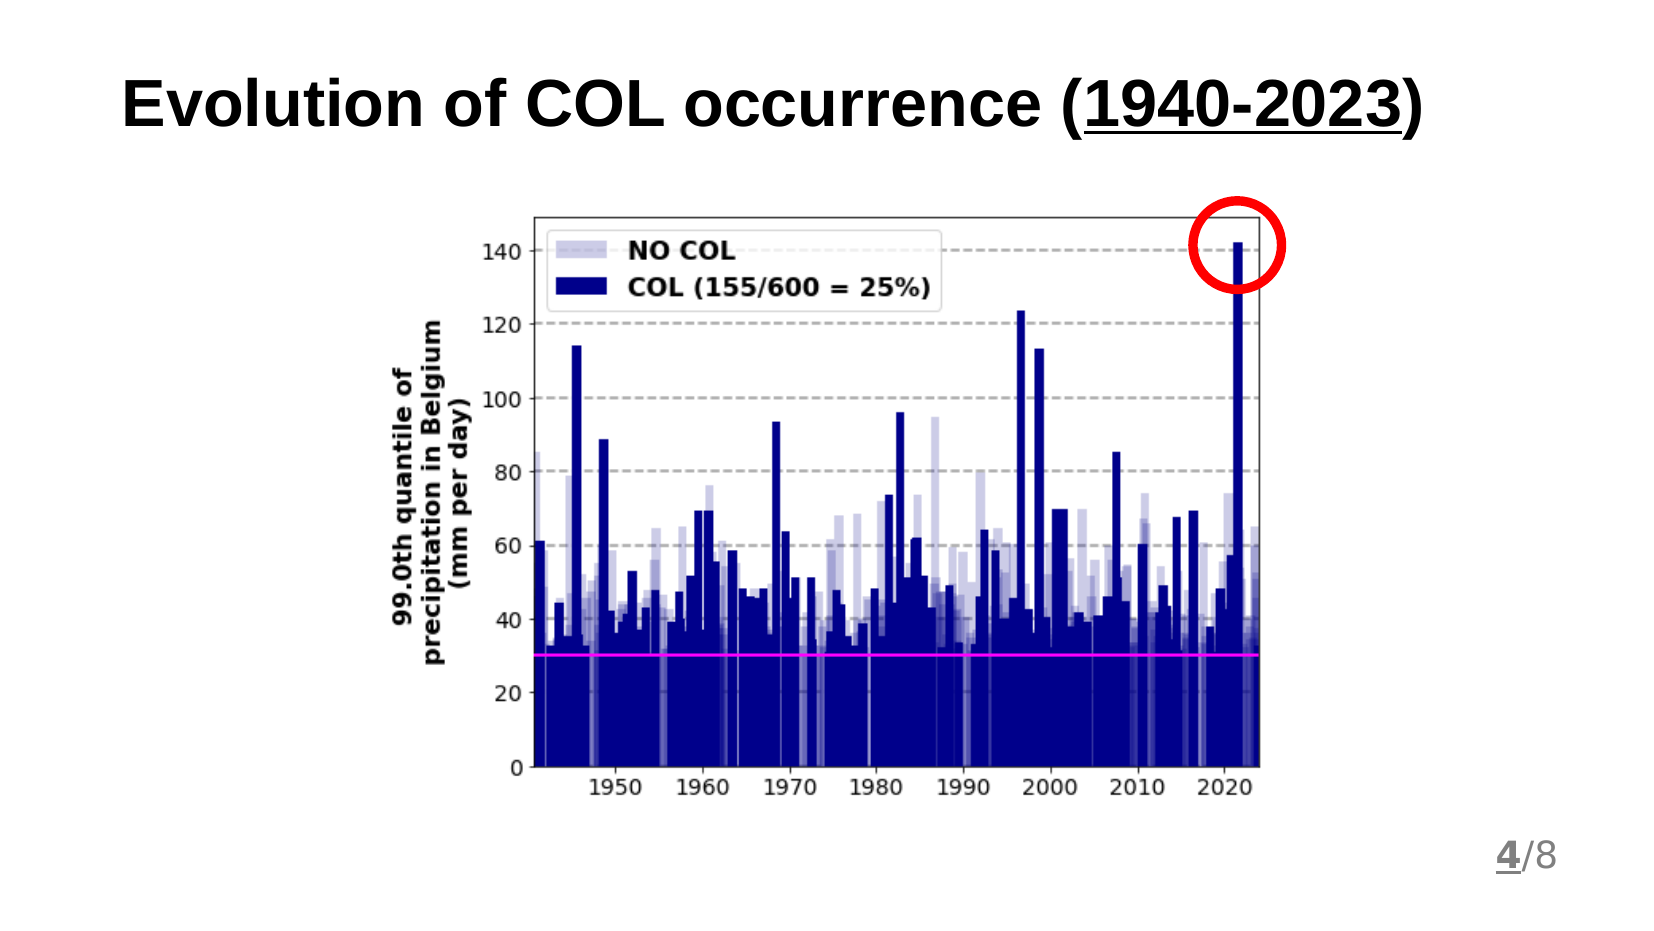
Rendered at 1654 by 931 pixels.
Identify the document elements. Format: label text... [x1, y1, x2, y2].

picture [1198, 206, 1270, 284]
text_box Evolution of COL occurrence (1940-2023) [107, 59, 1477, 224]
picture [383, 206, 1270, 811]
text_box 4/8 [1480, 826, 1595, 897]
